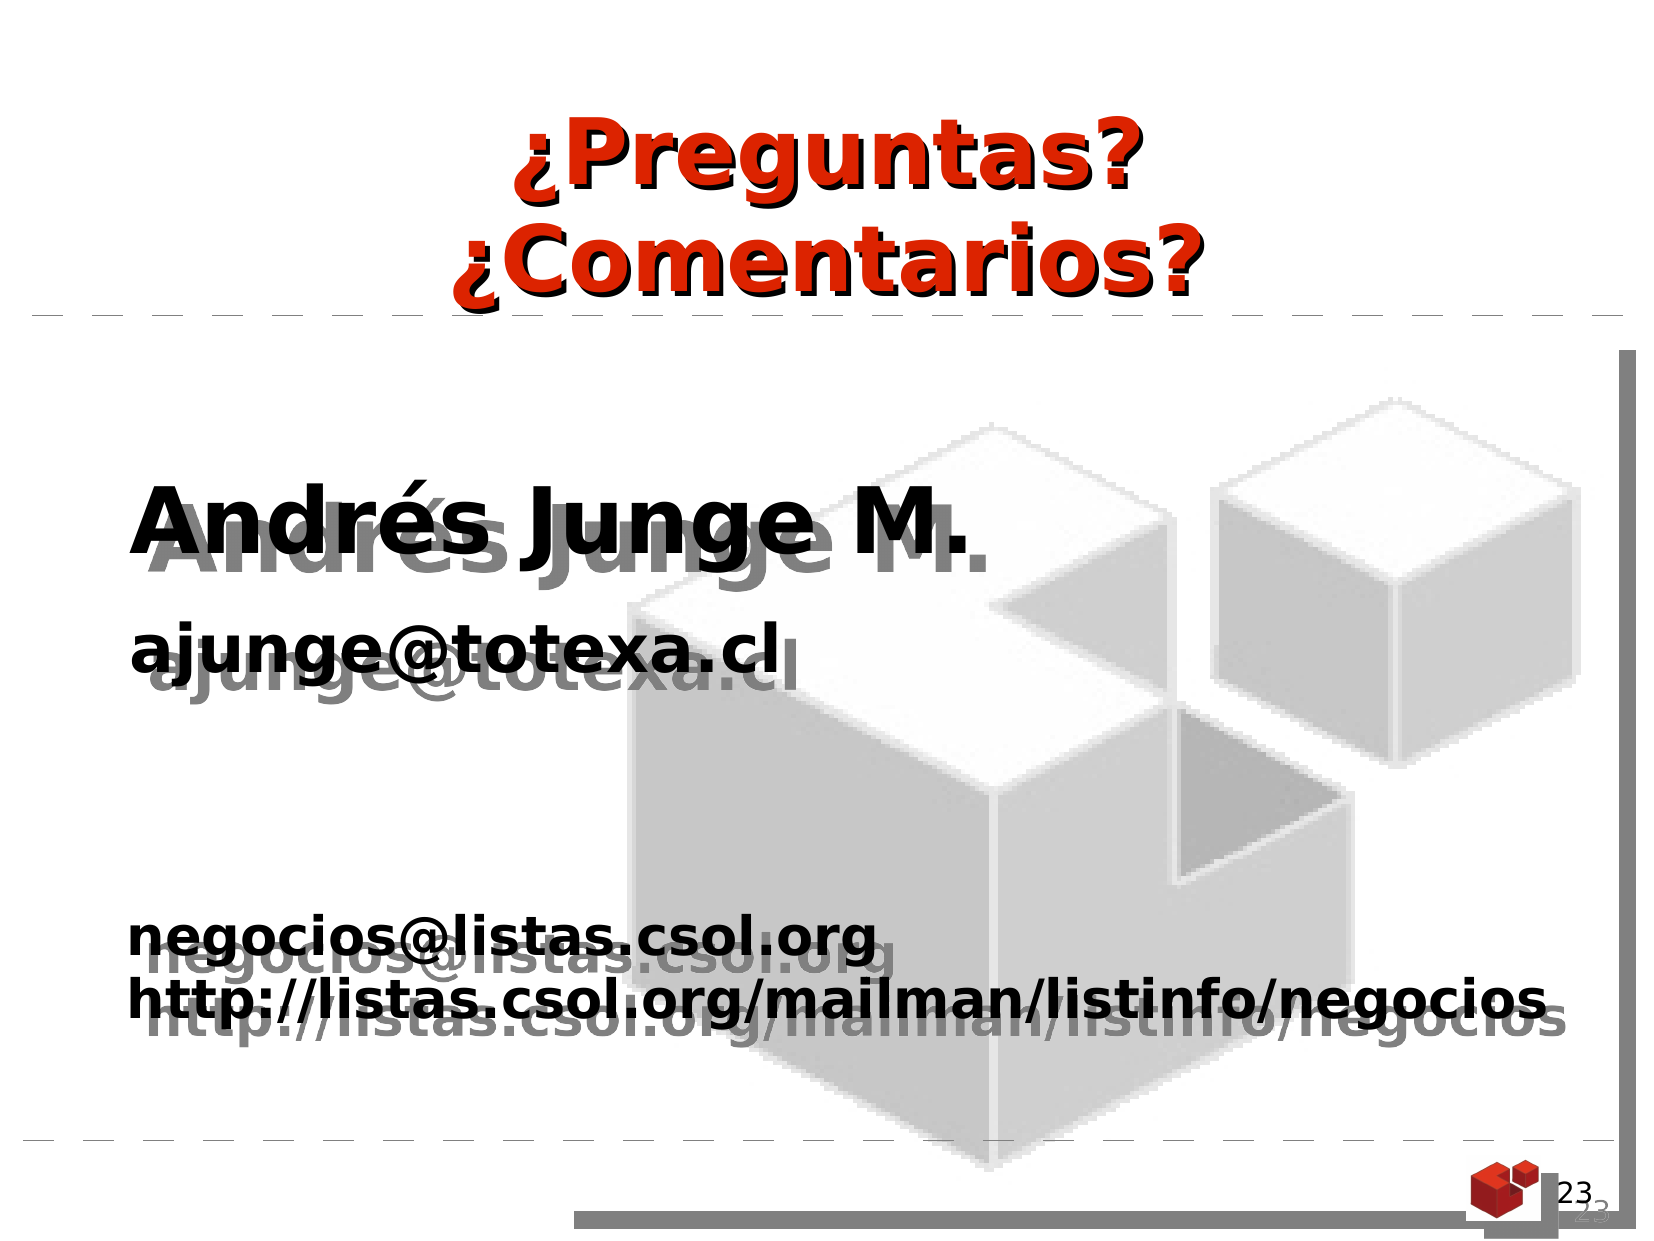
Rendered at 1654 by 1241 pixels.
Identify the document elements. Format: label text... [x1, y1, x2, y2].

title ¿Preguntas? ¿Comentarios? [121, 99, 1534, 314]
text_box ajunge@totexa.cl [129, 610, 784, 689]
picture [1559, 1184, 1569, 1199]
picture [720, 576, 747, 581]
text_box Andrés Junge M. [129, 468, 977, 576]
picture [557, 333, 1619, 1221]
text_box negocios@listas.csol.org http://listas.csol.org/mailman/listinfo/negocios [126, 905, 1551, 1032]
